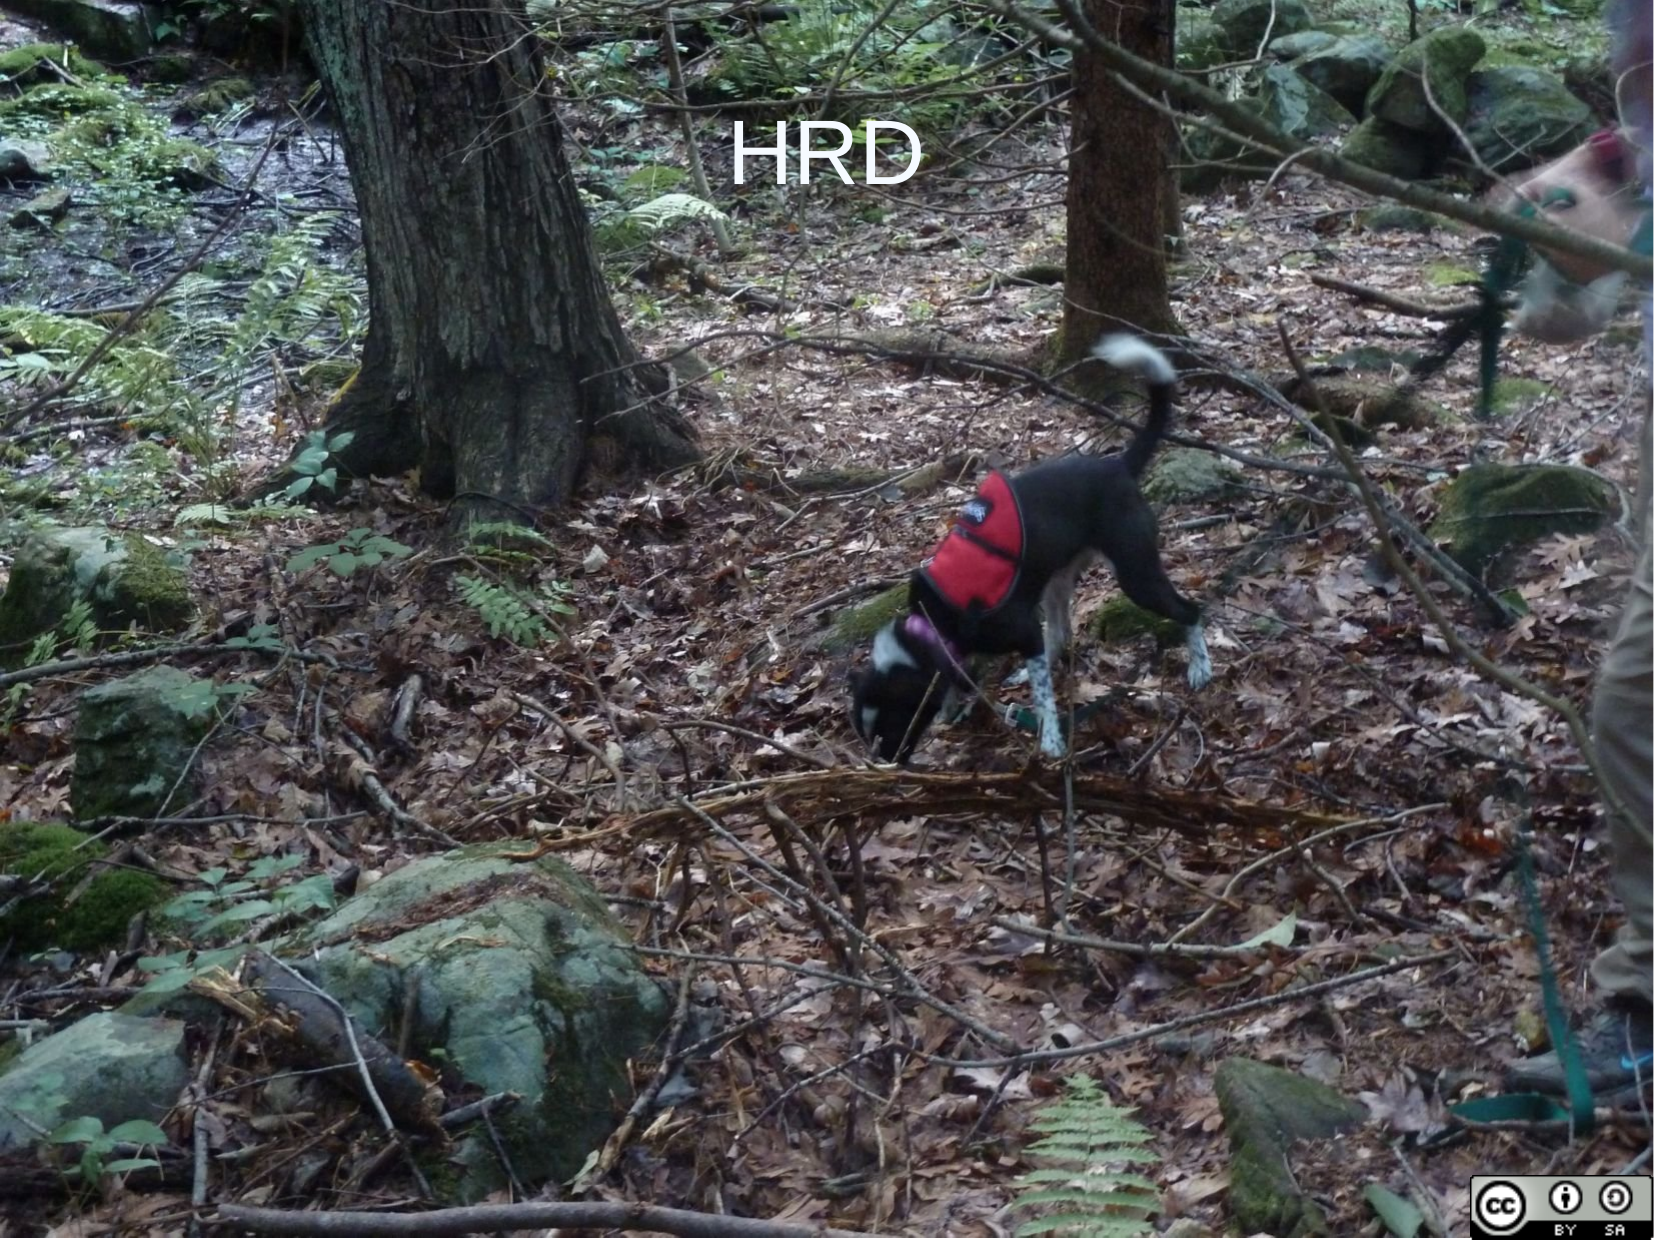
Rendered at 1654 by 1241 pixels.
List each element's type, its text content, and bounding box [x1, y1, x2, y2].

title HRD [82, 49, 1571, 257]
picture [0, 0, 1654, 1241]
